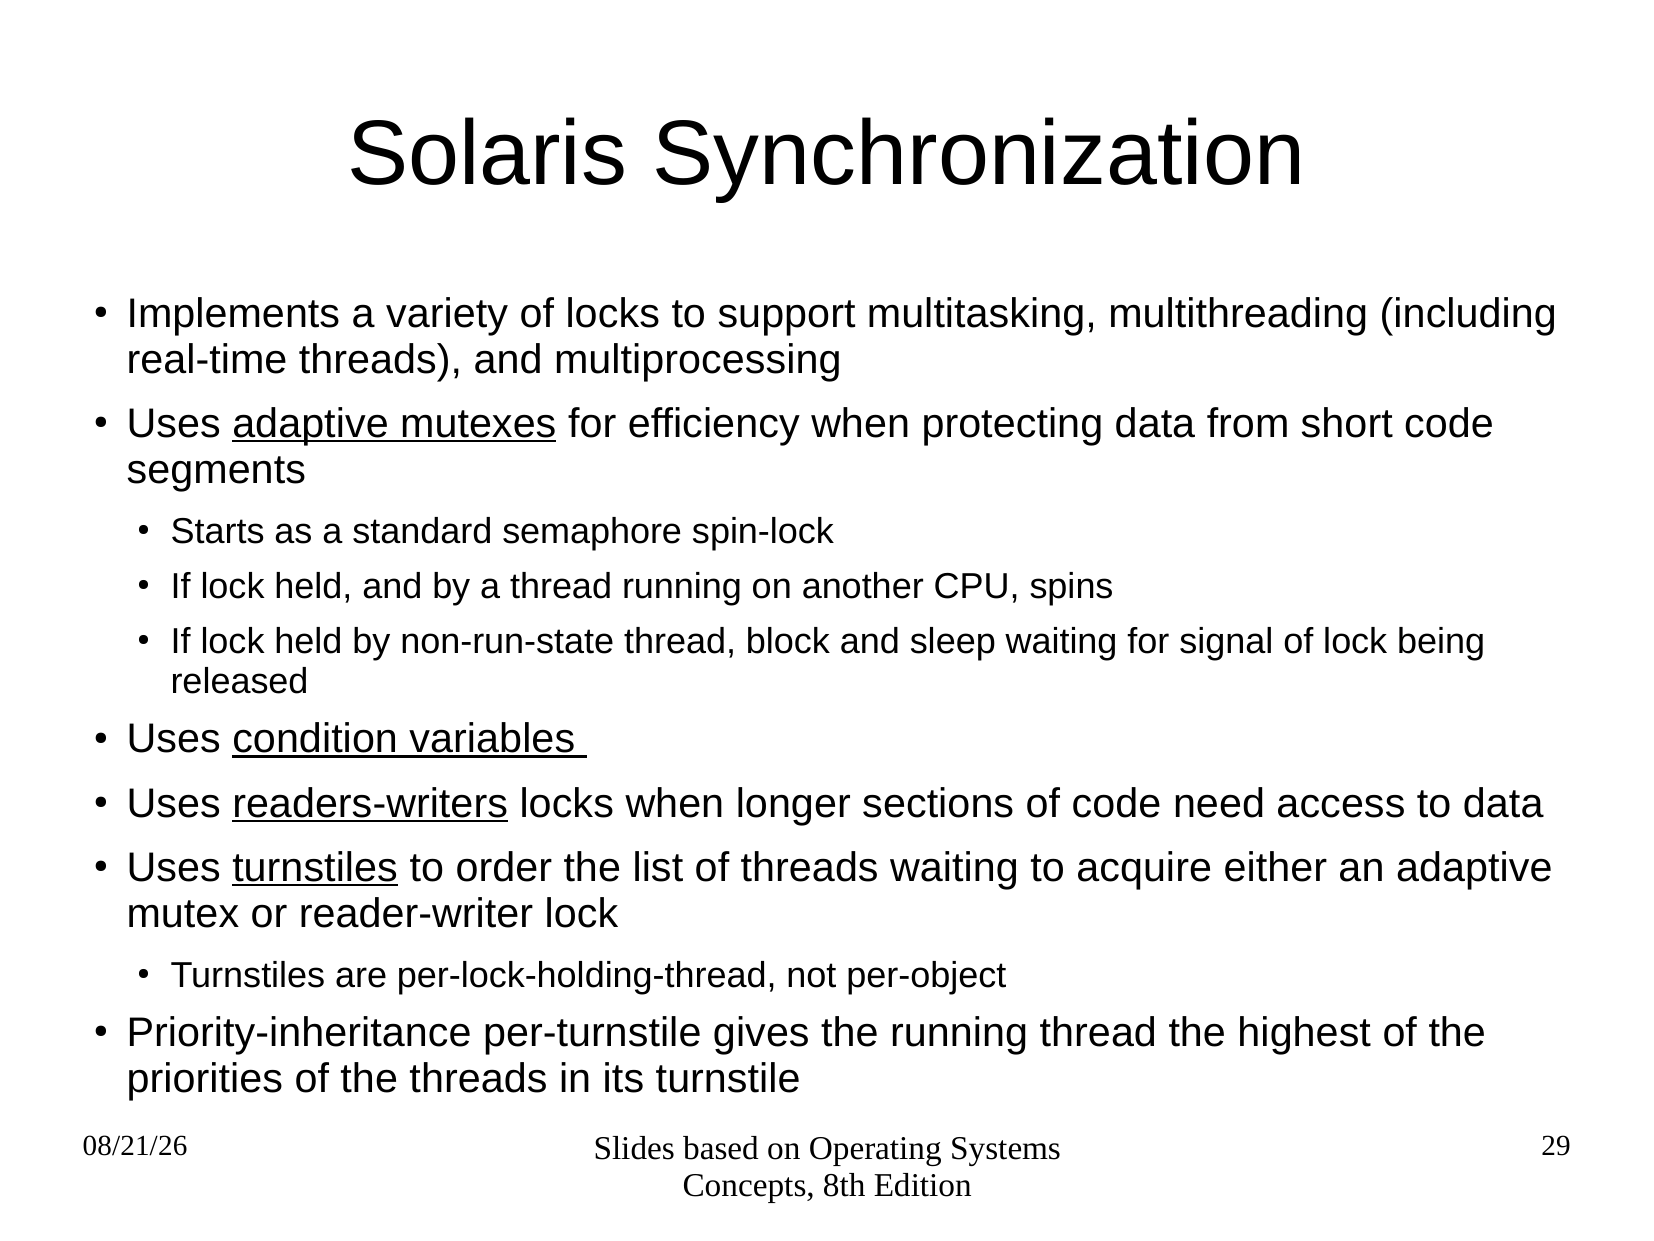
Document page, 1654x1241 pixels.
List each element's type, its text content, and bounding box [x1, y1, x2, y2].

title Solaris Synchronization [82, 49, 1571, 257]
list Implements a variety of locks to support multitasking, multithreading (including real-time threads), and multiprocessing Uses adaptive mutexes for efficiency when protecting data from short code segments Starts as a standard semaphore spin-lock If lock held, and by a thread running on another CPU, spins If lock held by non-run-state thread, block and sleep waiting for signal of lock being released Uses condition variables Uses readers-writers locks when longer sections of code need access to data Uses turnstiles to order the list of threads waiting to acquire either an adaptive mutex or reader-writer lock Turnstiles are per-lock-holding-thread, not per-object Priority-inheritance per-turnstile gives the running thread the highest of the priorities of the threads in its turnstile [82, 290, 1571, 1109]
